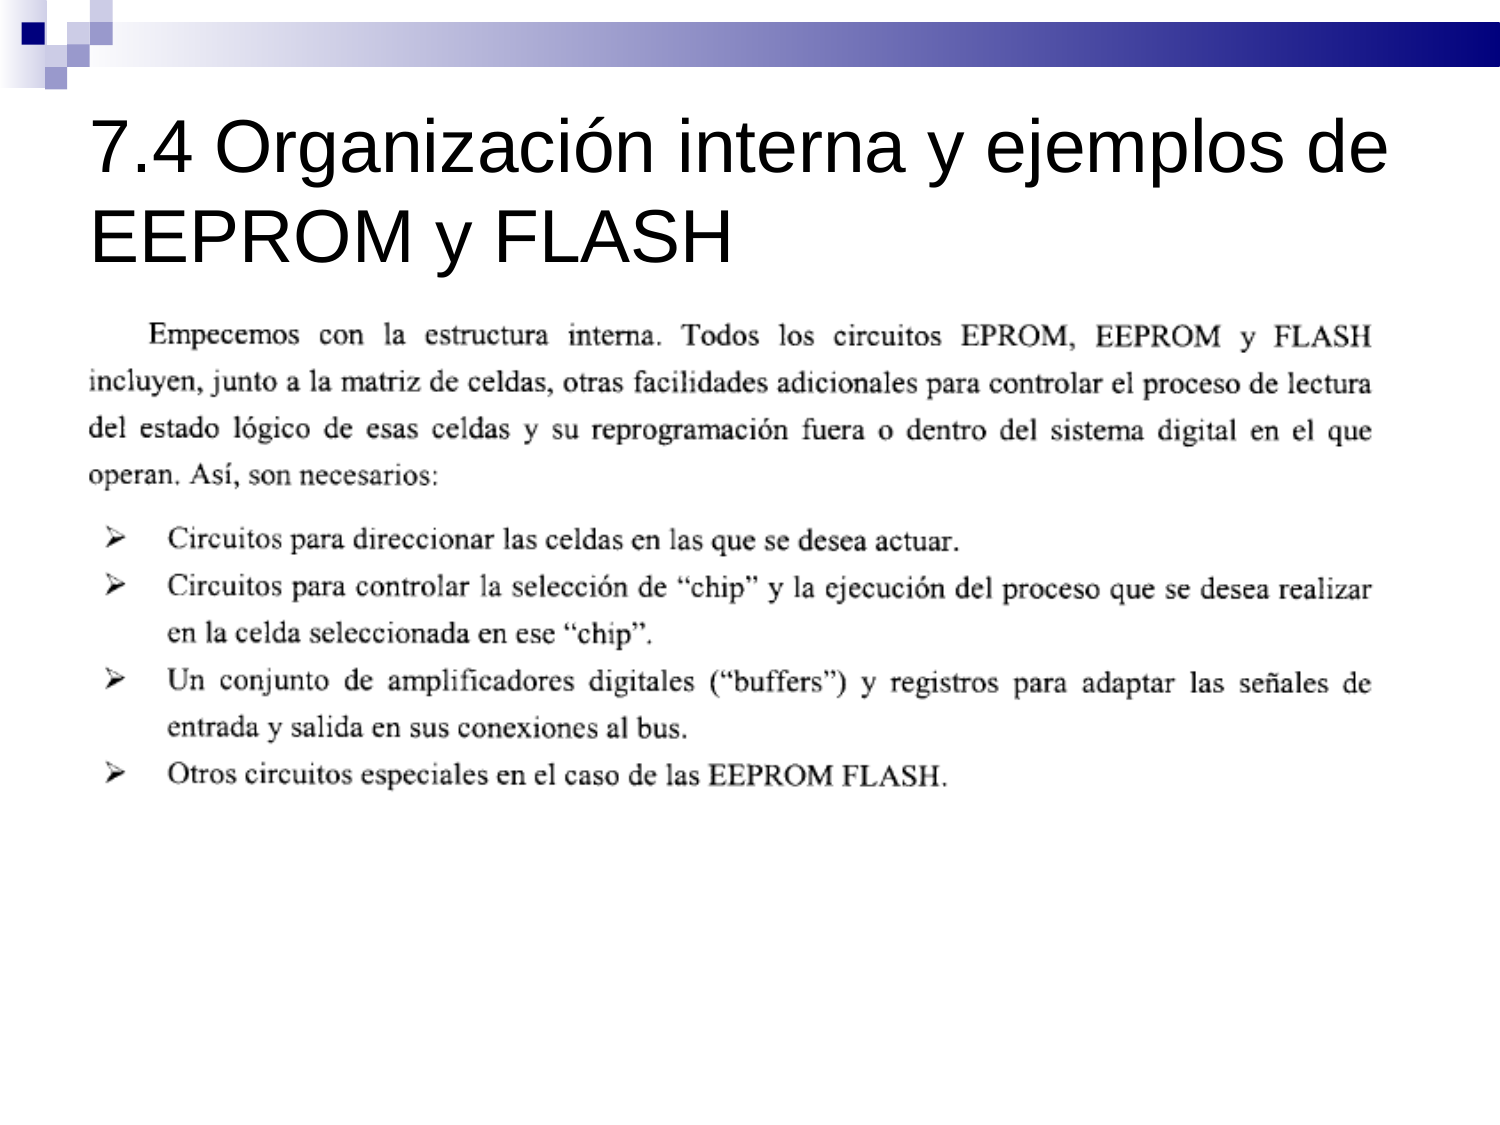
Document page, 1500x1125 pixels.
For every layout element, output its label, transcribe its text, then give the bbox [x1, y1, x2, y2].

picture [88, 314, 1439, 799]
title 7.4 Organización interna y ejemplos de EEPROM y FLASH [75, 75, 1426, 301]
